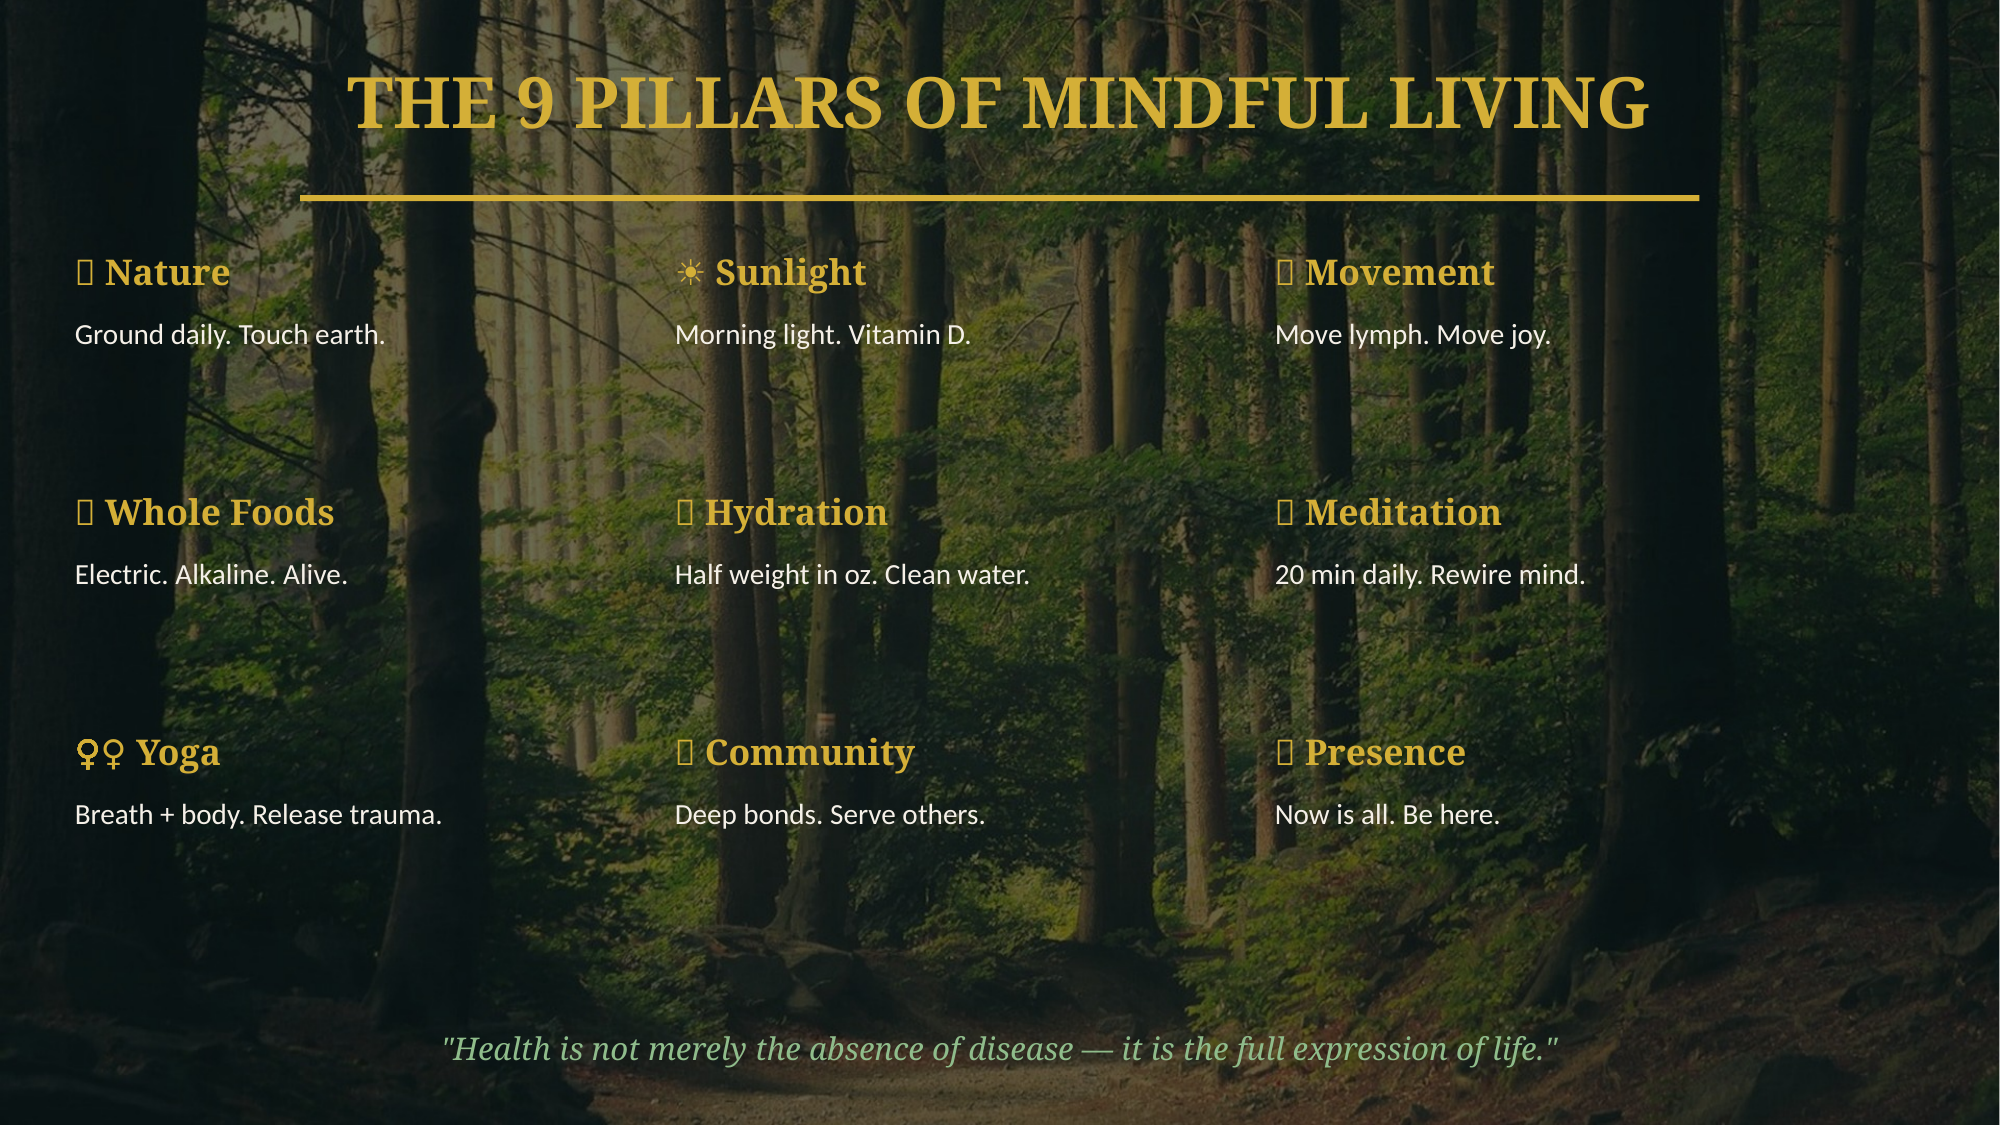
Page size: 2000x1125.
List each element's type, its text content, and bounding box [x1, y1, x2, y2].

text_box 🥦 Whole Foods [60, 479, 630, 554]
text_box 🏃 Movement [1259, 240, 1830, 315]
text_box 🧘 Meditation [1259, 479, 1830, 554]
text_box Breath + body. Release trauma. [60, 794, 630, 915]
picture [0, 0, 2000, 1125]
text_box Deep bonds. Serve others. [659, 794, 1230, 915]
text_box THE 9 PILLARS OF MINDFUL LIVING [75, 45, 1925, 181]
text_box 🤝 Community [659, 719, 1230, 794]
text_box Ground daily. Touch earth. [60, 315, 630, 436]
text_box 20 min daily. Rewire mind. [1259, 554, 1830, 675]
text_box Electric. Alkaline. Alive. [60, 554, 630, 675]
text_box Morning light. Vitamin D. [659, 315, 1230, 436]
text_box Half weight in oz. Clean water. [659, 554, 1230, 675]
text_box Move lymph. Move joy. [1259, 315, 1830, 436]
text_box 💧 Hydration [659, 479, 1230, 554]
text_box Now is all. Be here. [1259, 794, 1830, 915]
text_box 🌸 Presence [1259, 719, 1830, 794]
text_box 🌿 Nature [60, 240, 630, 315]
text_box [300, 195, 1700, 202]
text_box 🧘‍♀️ Yoga [60, 719, 630, 794]
text_box ☀️ Sunlight [659, 240, 1230, 315]
text_box "Health is not merely the absence of disease — it is the full expression of life." [75, 1019, 1925, 1095]
